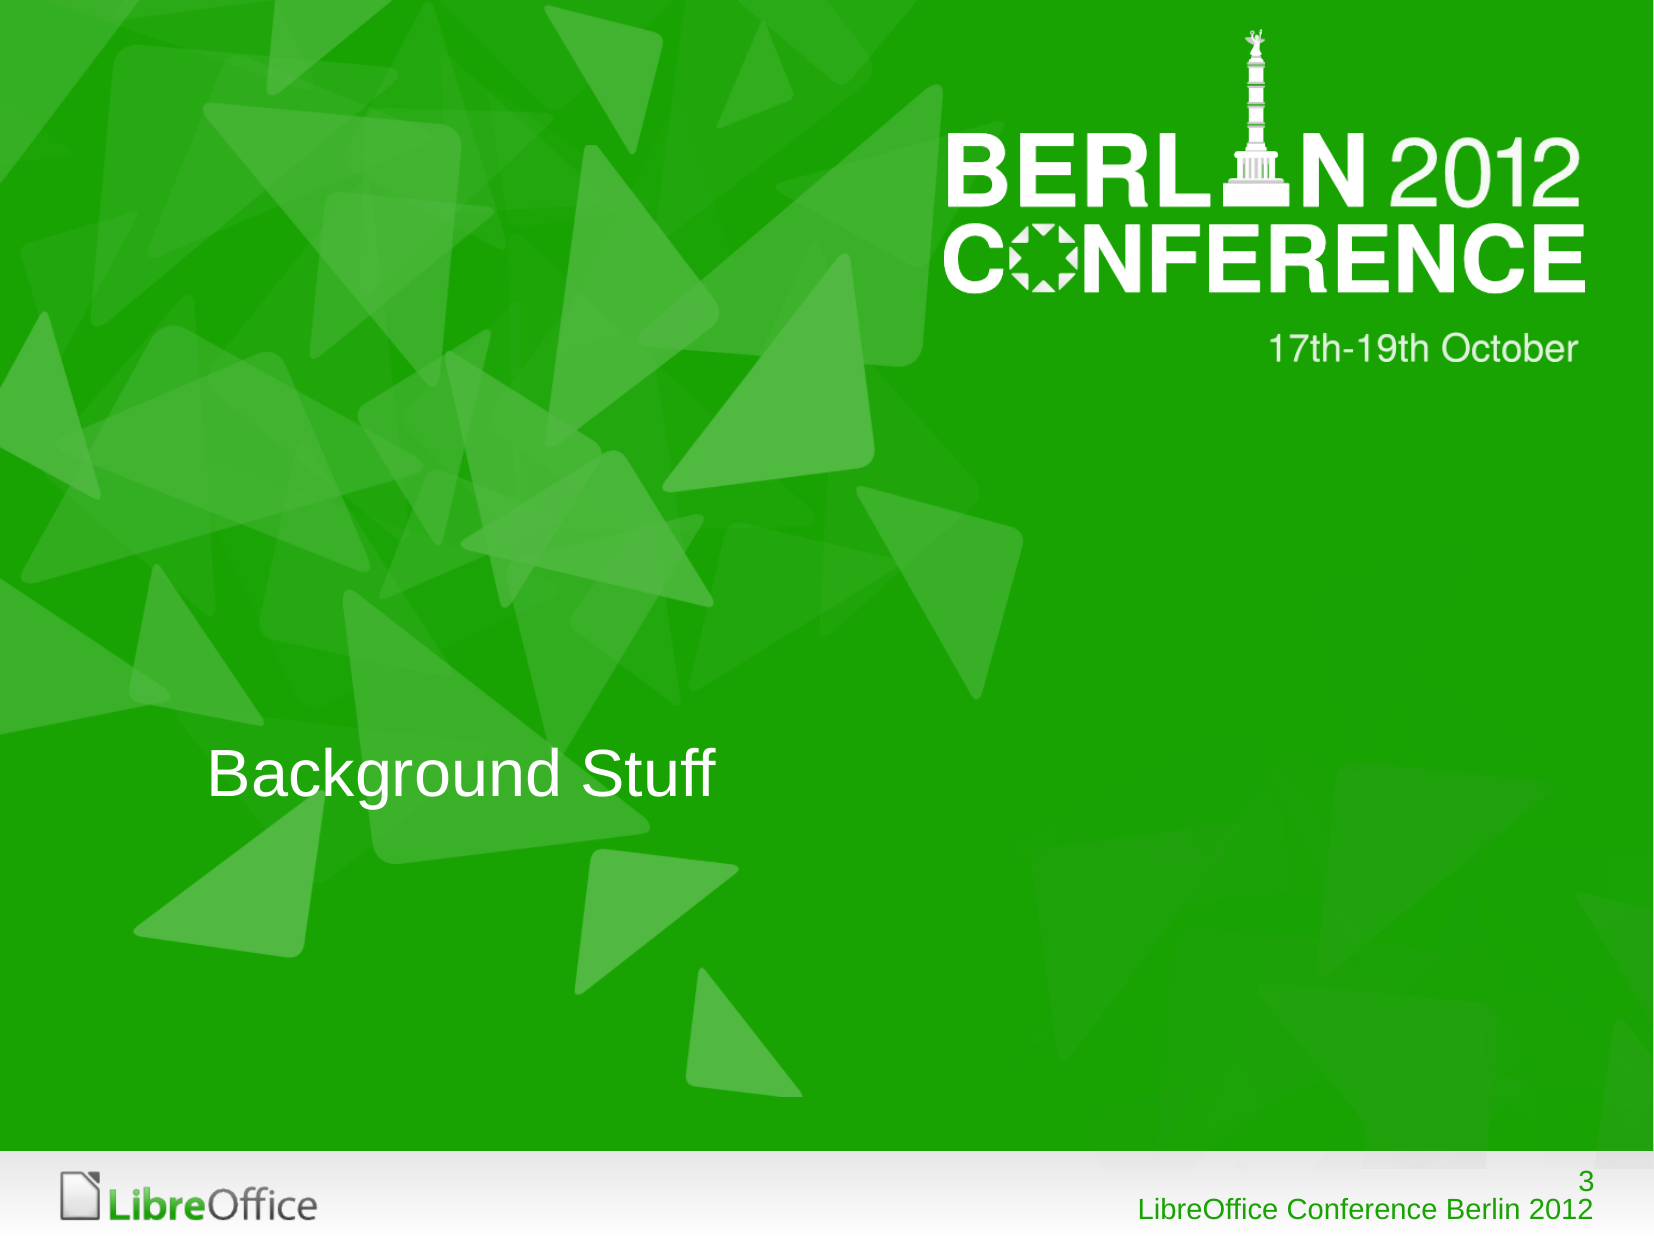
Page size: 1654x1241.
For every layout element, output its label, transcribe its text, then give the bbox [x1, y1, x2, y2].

picture [0, 0, 1654, 1169]
title Background Stuff [206, 685, 1477, 863]
picture [41, 1152, 337, 1240]
